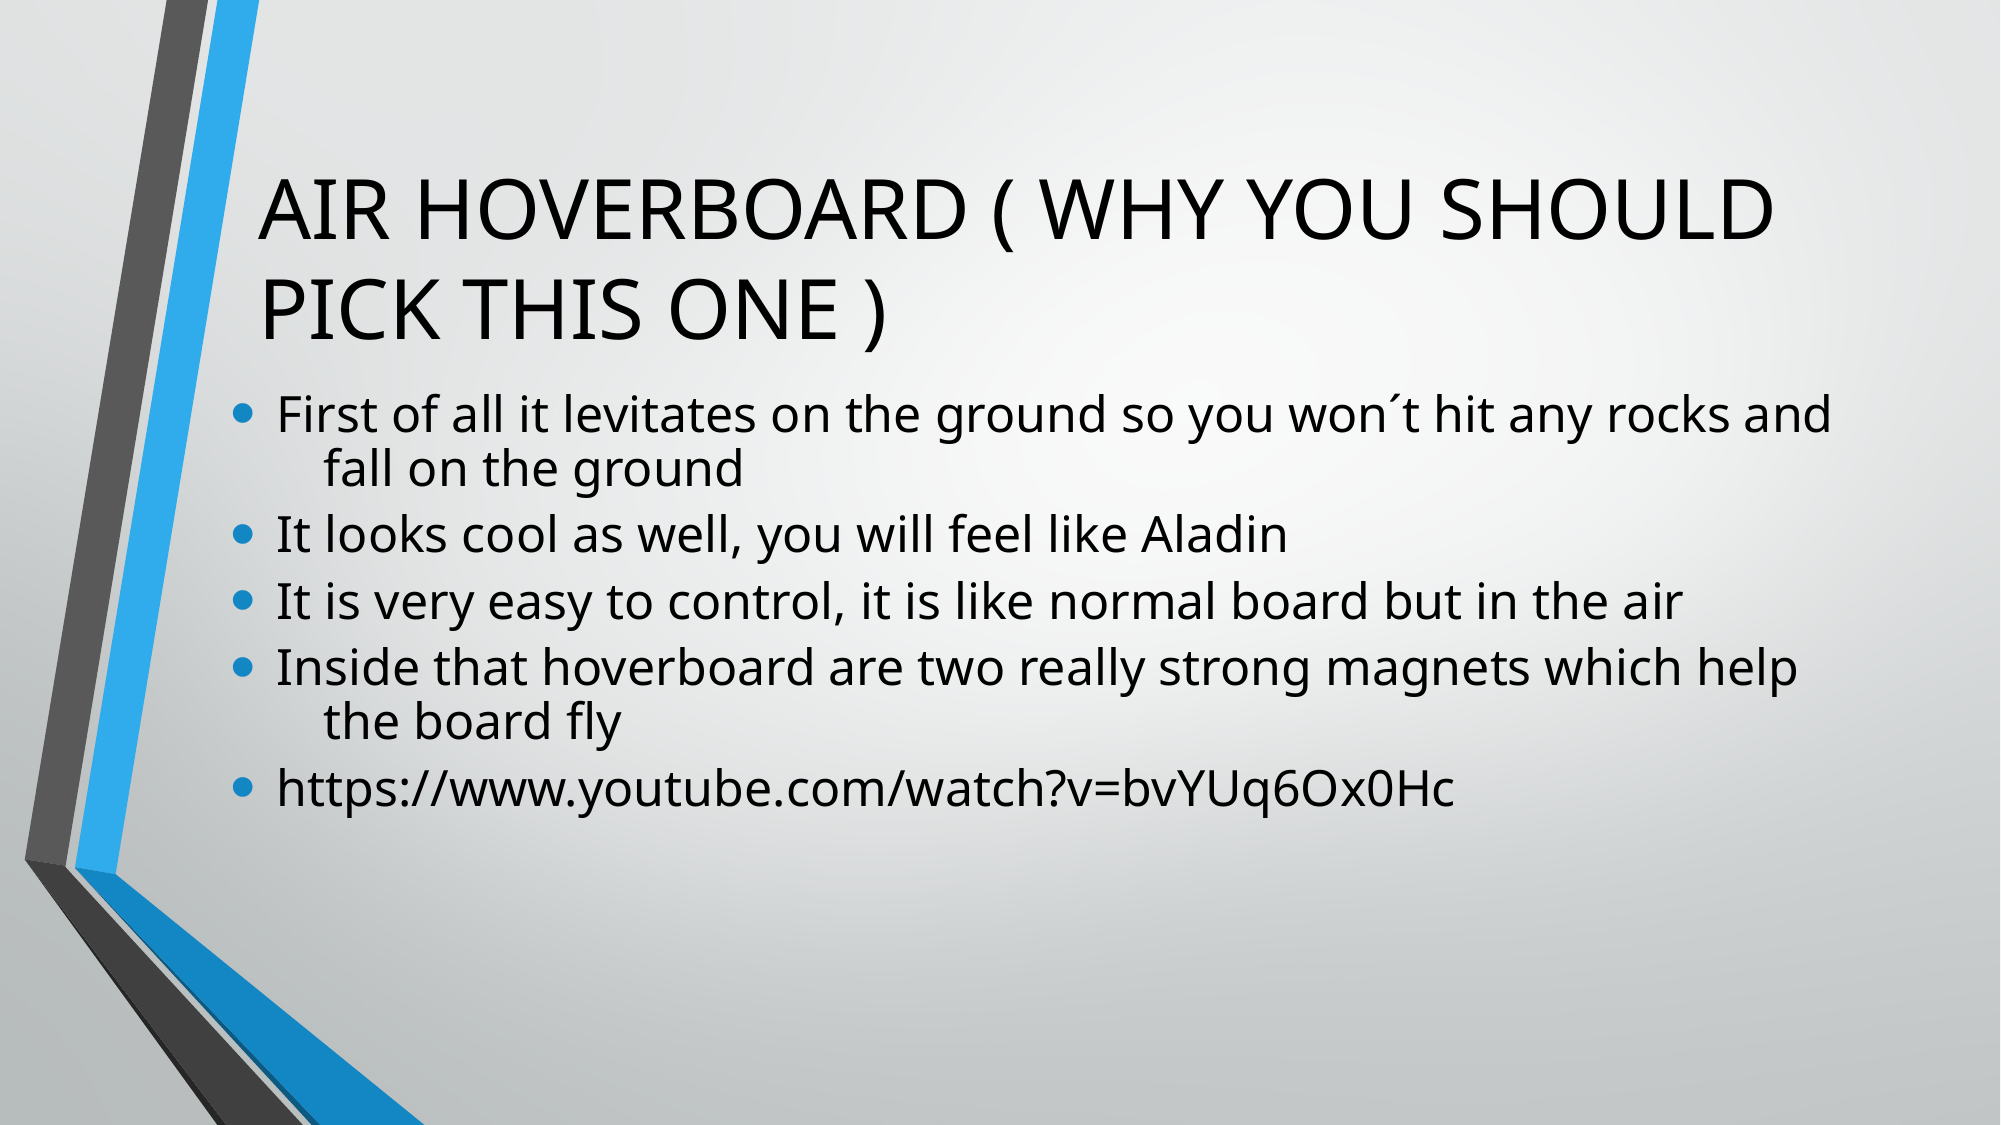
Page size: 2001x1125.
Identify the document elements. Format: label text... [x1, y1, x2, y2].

title AIR HOVERBOARD ( WHY YOU SHOULD PICK THIS ONE ) [243, 112, 1887, 400]
list First of all it levitates on the ground so you won´t hit any rocks and fall on the ground It looks cool as well, you will feel like Aladin It is very easy to control, it is like normal board but in the air Inside that hoverboard are two really strong magnets which help the board fly https://www.youtube.com/watch?v=bvYUq6Ox0Hc [215, 346, 1859, 860]
